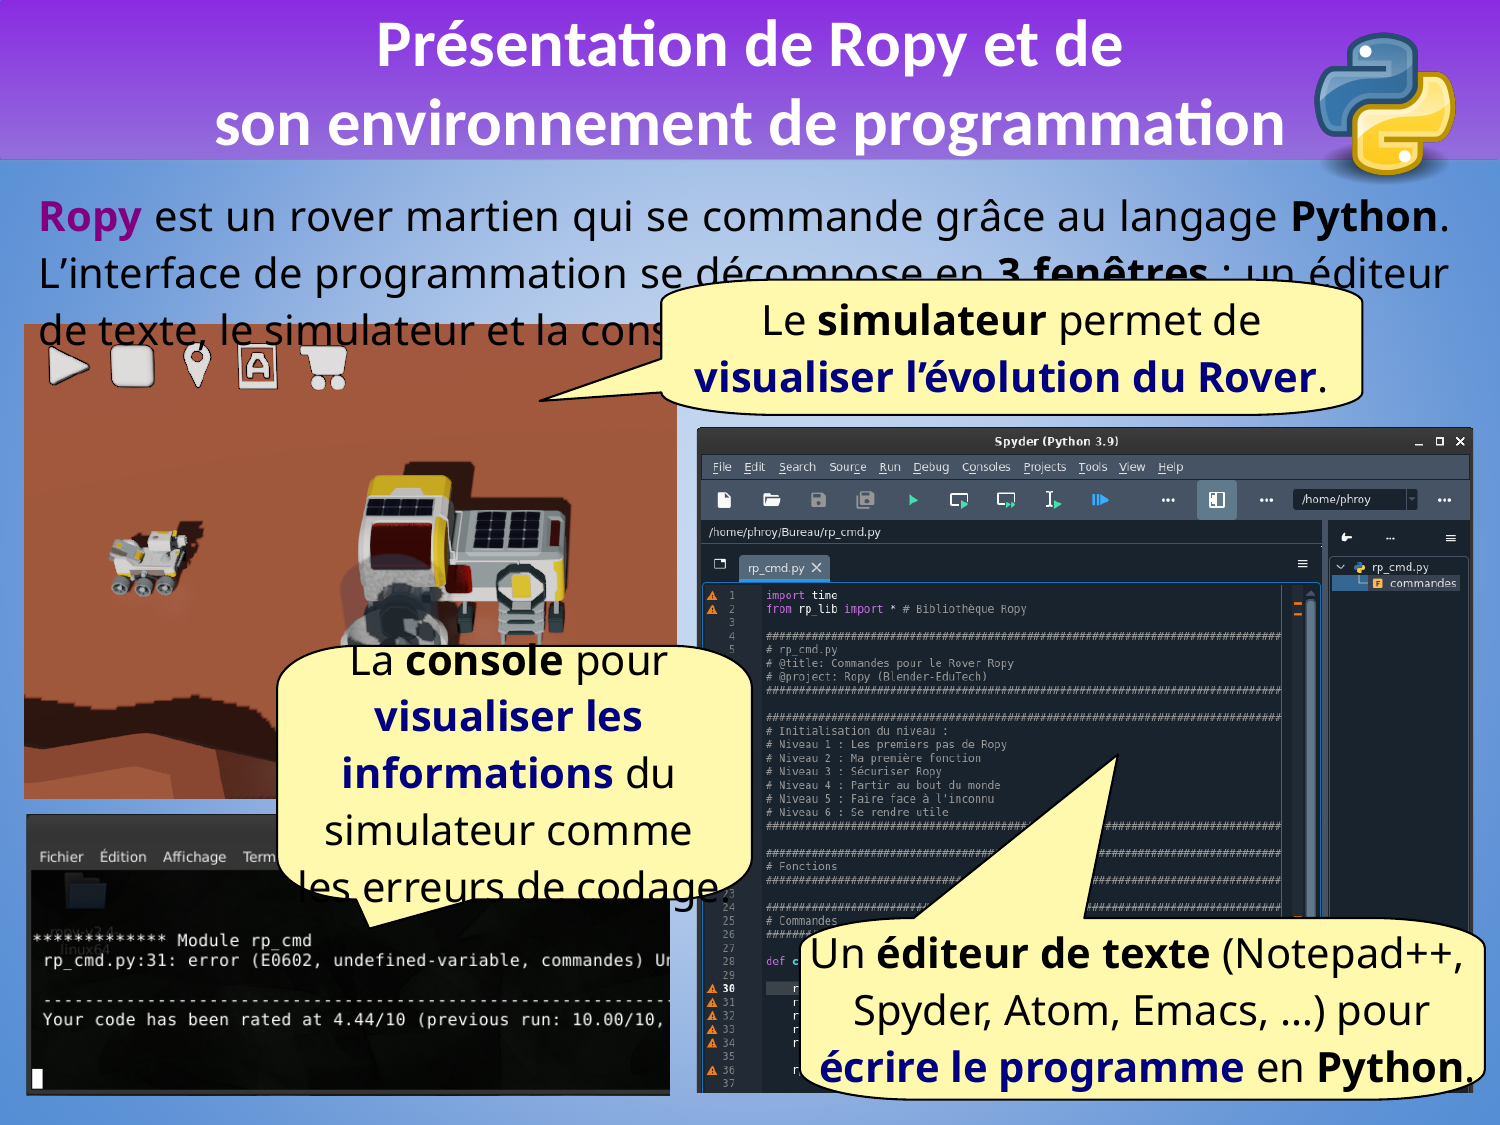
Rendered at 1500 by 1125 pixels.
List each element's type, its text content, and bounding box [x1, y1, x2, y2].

text_box Ropy est un rover martien qui se commande grâce au langage Python. L’interface de programmation se décompose en 3 fenêtres : un éditeur de texte, le simulateur et la console. [24, 178, 1466, 320]
text_box Le simulateur permet de visualiser l’évolution du Rover. [539, 279, 1363, 415]
text_box Un éditeur de texte (Notepad++, Spyder, Atom, Emacs, …) pour écrire le programme en Python. [799, 754, 1485, 1100]
text_box La console pour visualiser les informations du simulateur comme les erreurs de codage. [277, 645, 753, 929]
text_box Présentation de Ropy et de son environnement de programmation [0, 0, 1500, 159]
picture [0, 29, 1500, 1125]
